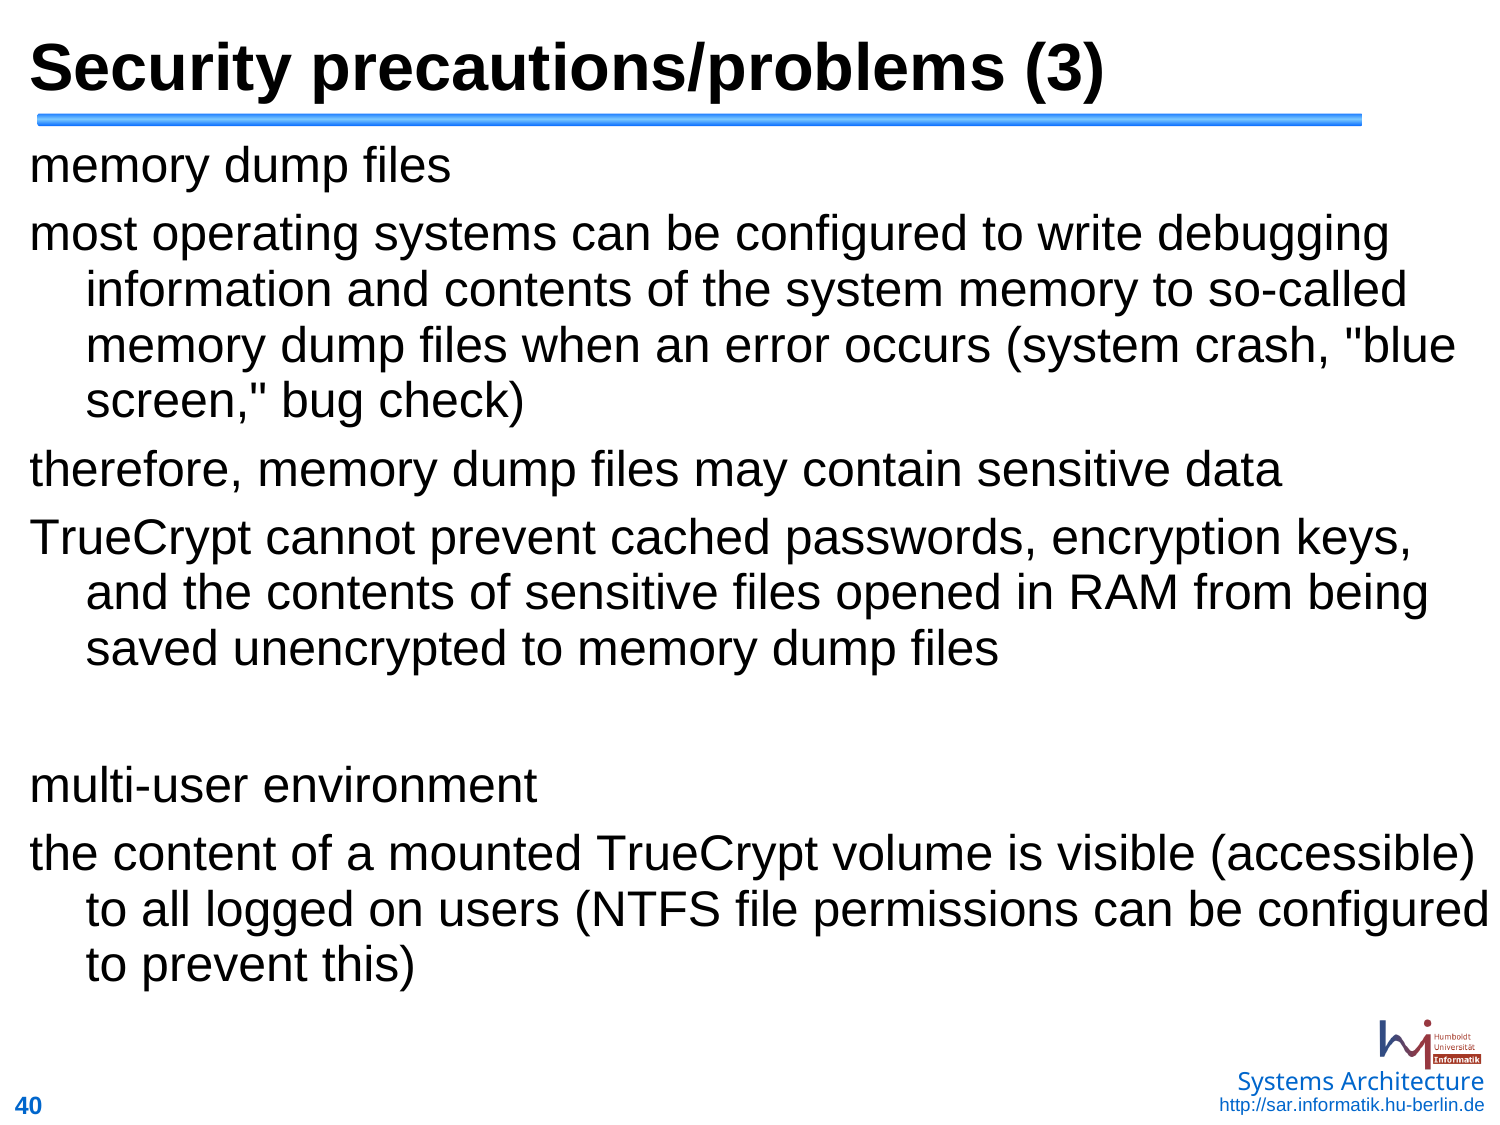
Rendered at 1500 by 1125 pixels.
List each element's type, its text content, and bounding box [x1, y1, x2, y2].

title Security precautions/problems (3) [29, 26, 1500, 108]
picture [1376, 1044, 1483, 1071]
list memory dump files most operating systems can be configured to write debugging information and contents of the system memory to so-called memory dump files when an error occurs (system crash, "blue screen," bug check) therefore, memory dump files may contain sensitive data TrueCrypt cannot prevent cached passwords, encryption keys, and the contents of sensitive files opened in RAM from being saved unencrypted to memory dump files multi-user environment the content of a mounted TrueCrypt volume is visible (accessible) to all logged on users (NTFS file permissions can be configured to prevent this) [29, 137, 1500, 1044]
